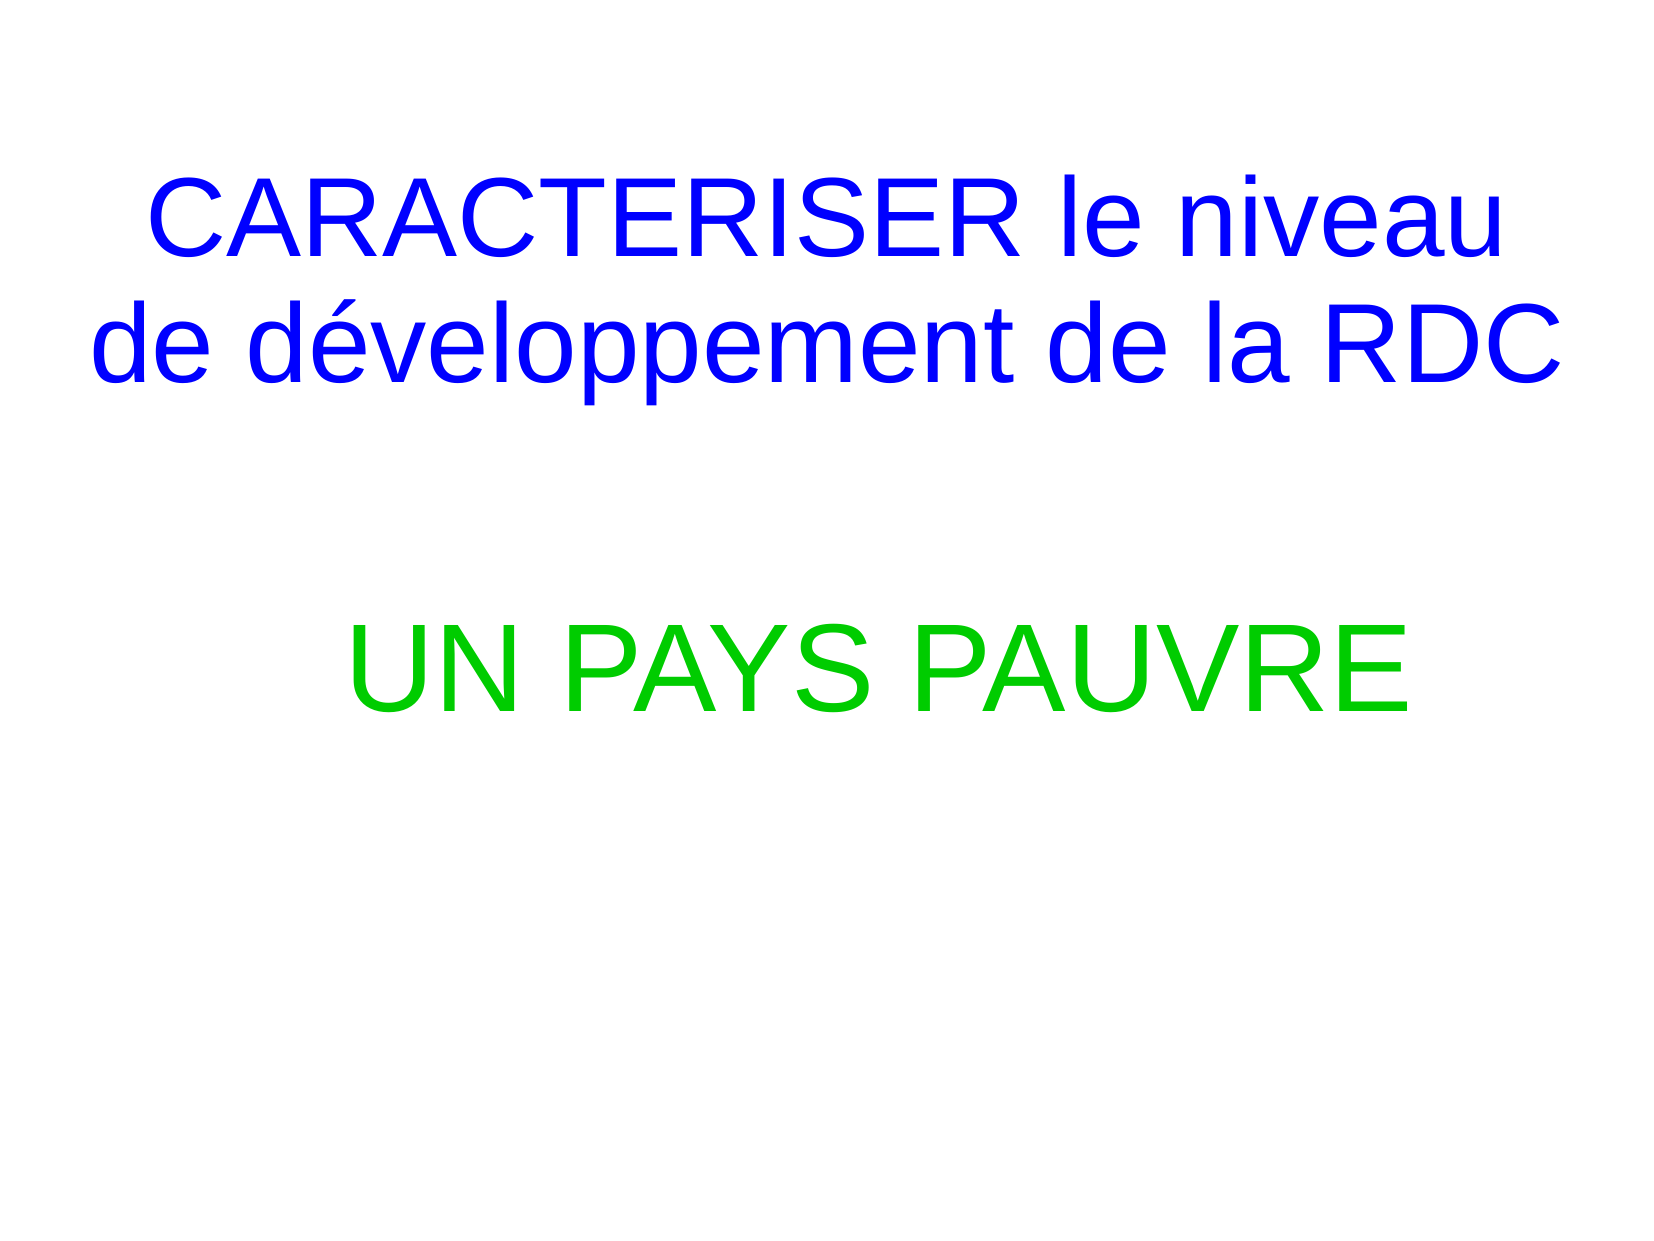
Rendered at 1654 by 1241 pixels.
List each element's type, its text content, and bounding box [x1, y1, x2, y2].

text_box CARACTERISER le niveau de développement de la RDC [59, 147, 1595, 590]
text_box UN PAYS PAUVRE [59, 590, 1595, 841]
